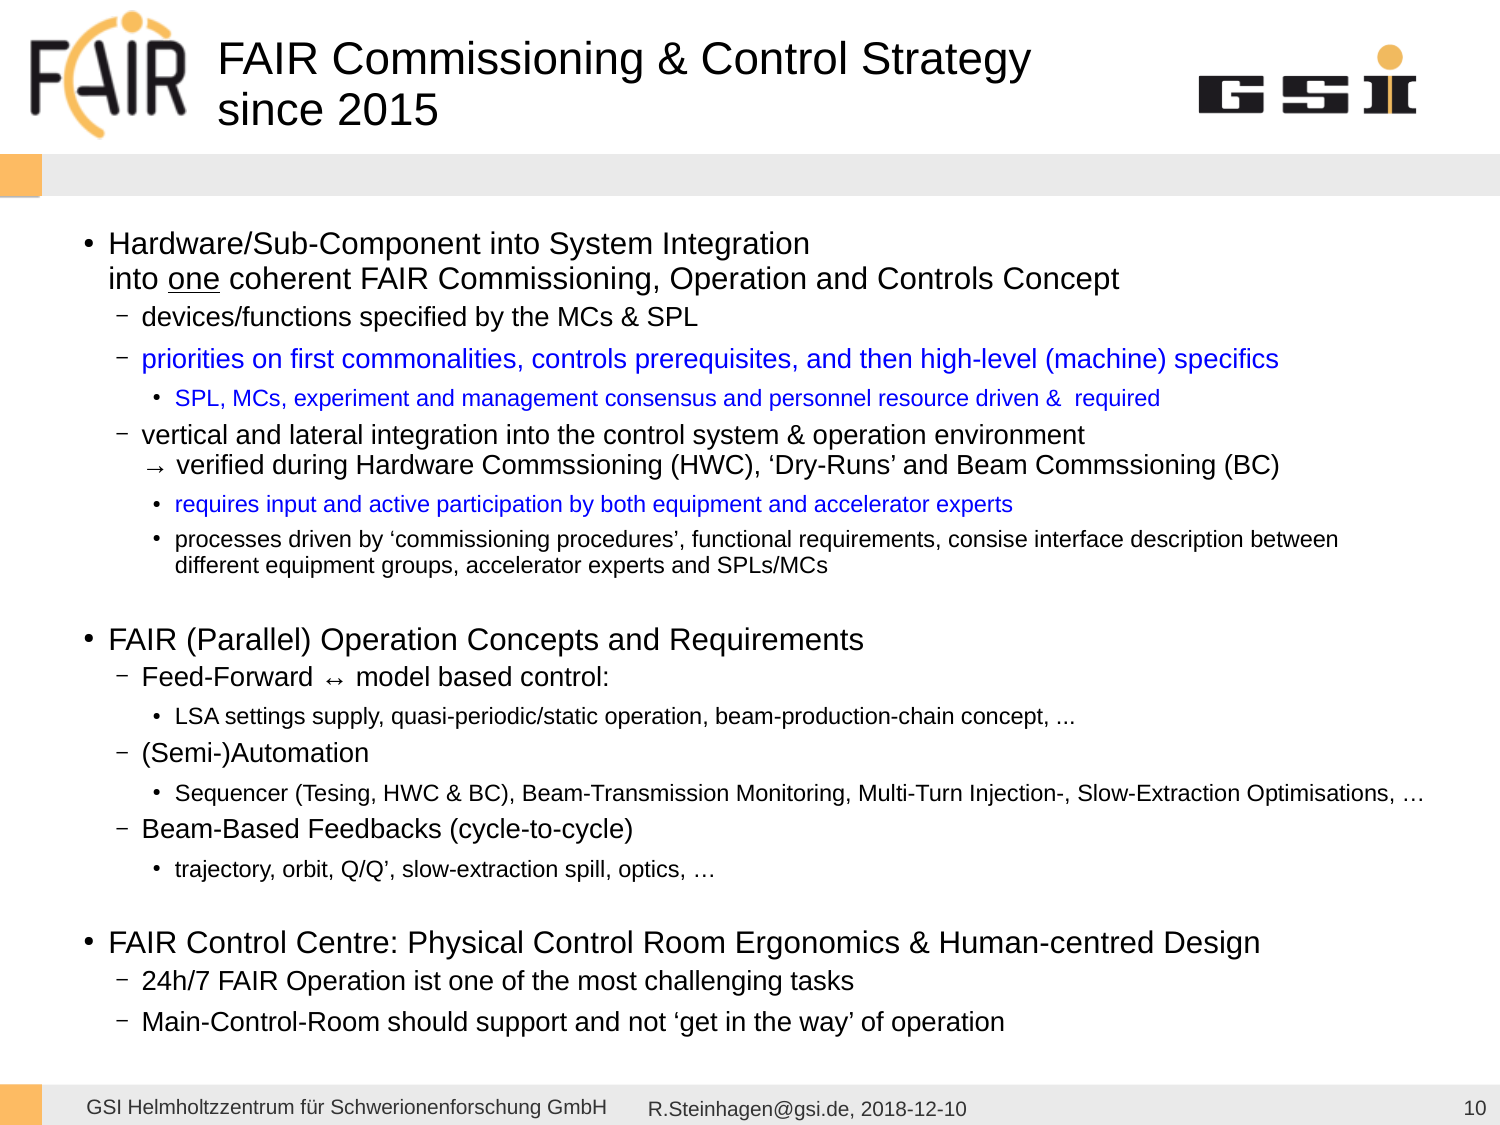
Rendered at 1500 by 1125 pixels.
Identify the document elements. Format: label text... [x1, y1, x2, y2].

picture [30, 9, 187, 141]
title FAIR Commissioning & Control Strategy since 2015 [217, 20, 1109, 147]
picture [1197, 42, 1419, 117]
list Hardware/Sub-Component into System Integration into one coherent FAIR Commissioning, Operation and Controls Concept devices/functions specified by the MCs & SPL priorities on first commonalities, controls prerequisites, and then high-level (machine) specifics SPL, MCs, experiment and management consensus and personnel resource driven & required vertical and lateral integration into the control system & operation environment → verified during Hardware Commssioning (HWC), ‘Dry-Runs’ and Beam Commssioning (BC) requires input and active participation by both equipment and accelerator experts processes driven by ‘commissioning procedures’, functional requirements, consise interface description between different equipment groups, accelerator experts and SPLs/MCs FAIR (Parallel) Operation Concepts and Requirements Feed-Forward ↔ model based control: LSA settings supply, quasi-periodic/static operation, beam-production-chain concept, ... (Semi-)Automation Sequencer (Tesing, HWC & BC), Beam-Transmission Monitoring, Multi-Turn Injection-, Slow-Extraction Optimisations, … Beam-Based Feedbacks (cycle-to-cycle) trajectory, orbit, Q/Q’, slow-extraction spill, optics, … FAIR Control Centre: Physical Control Room Ergonomics & Human-centred Design 24h/7 FAIR Operation ist one of the most challenging tasks Main-Control-Room should support and not ‘get in the way’ of operation [75, 226, 1425, 1050]
